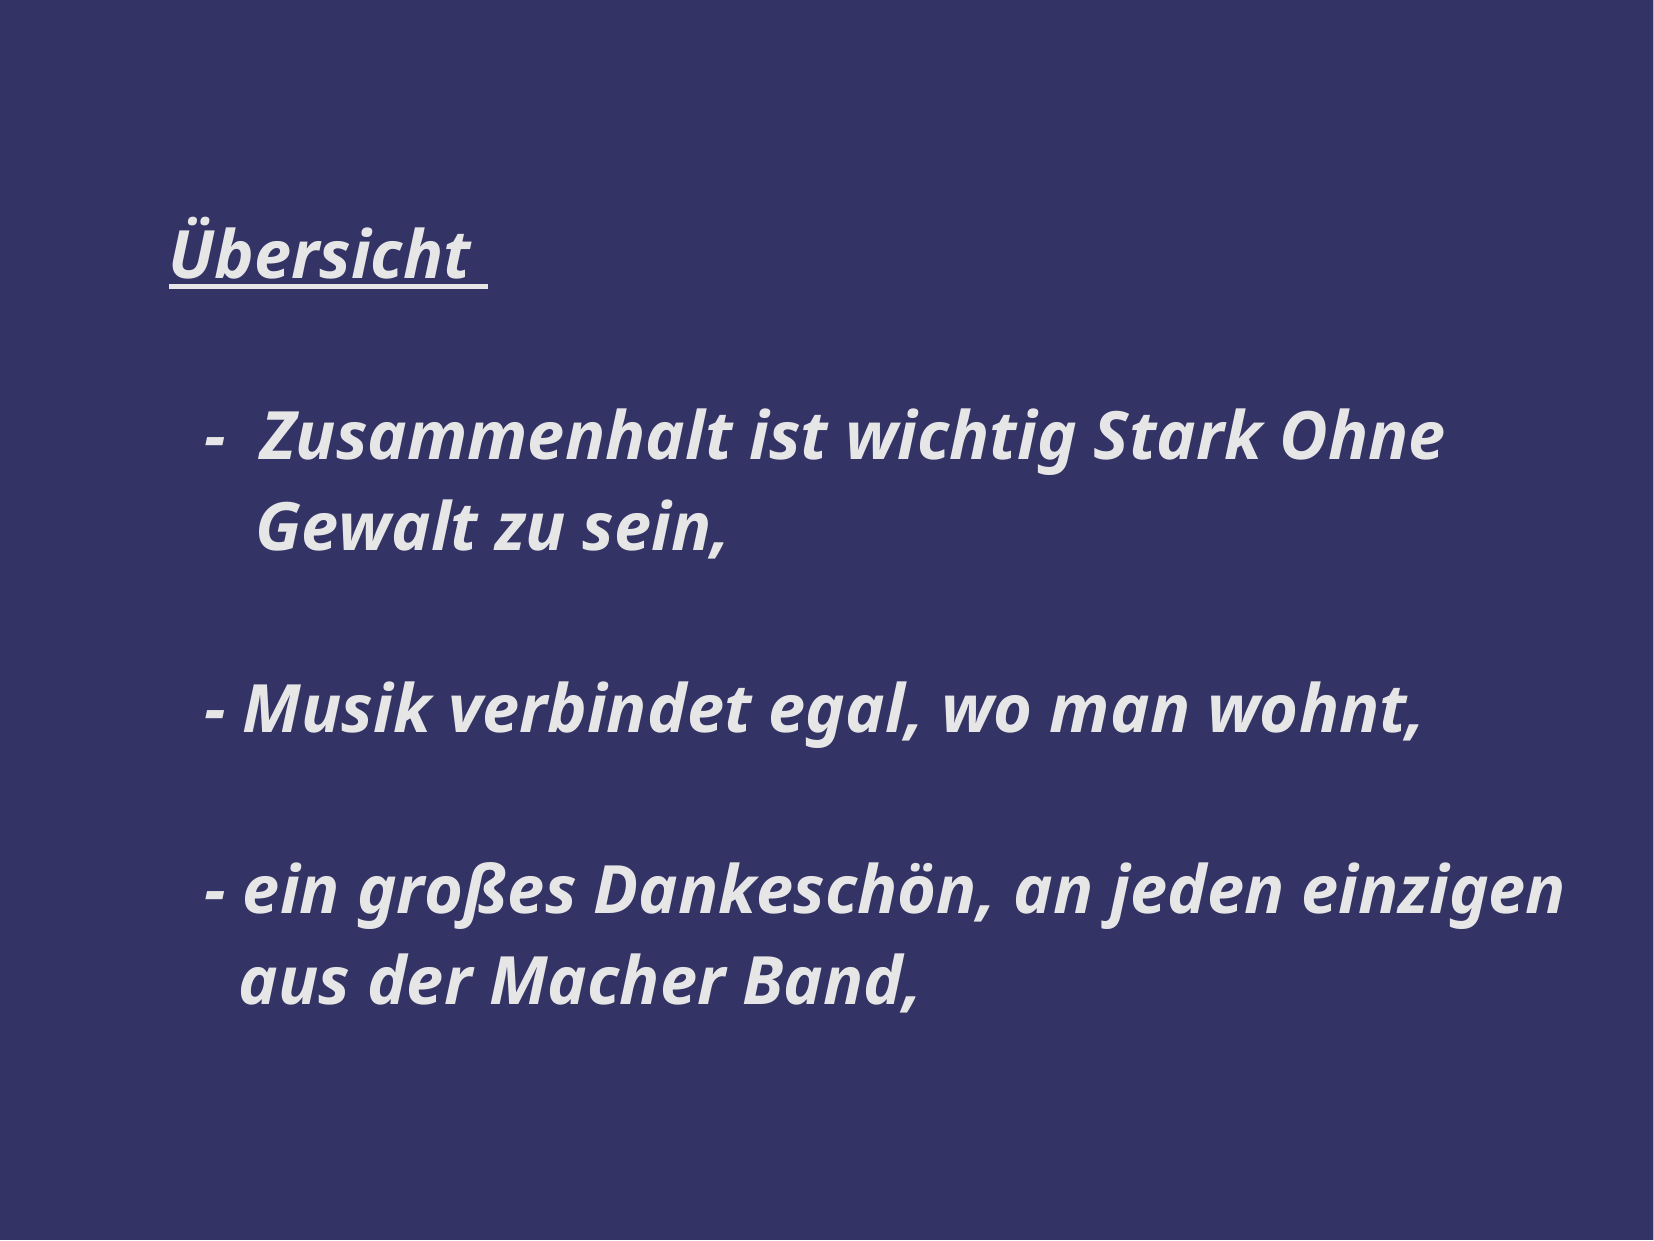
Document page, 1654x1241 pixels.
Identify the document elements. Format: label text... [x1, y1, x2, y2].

title Übersicht - Zusammenhalt ist wichtig Stark Ohne Gewalt zu sein, - Musik verbindet egal, wo man wohnt, - ein großes Dankeschön, an jeden einzigen aus der Macher Band, [168, 177, 1646, 1241]
